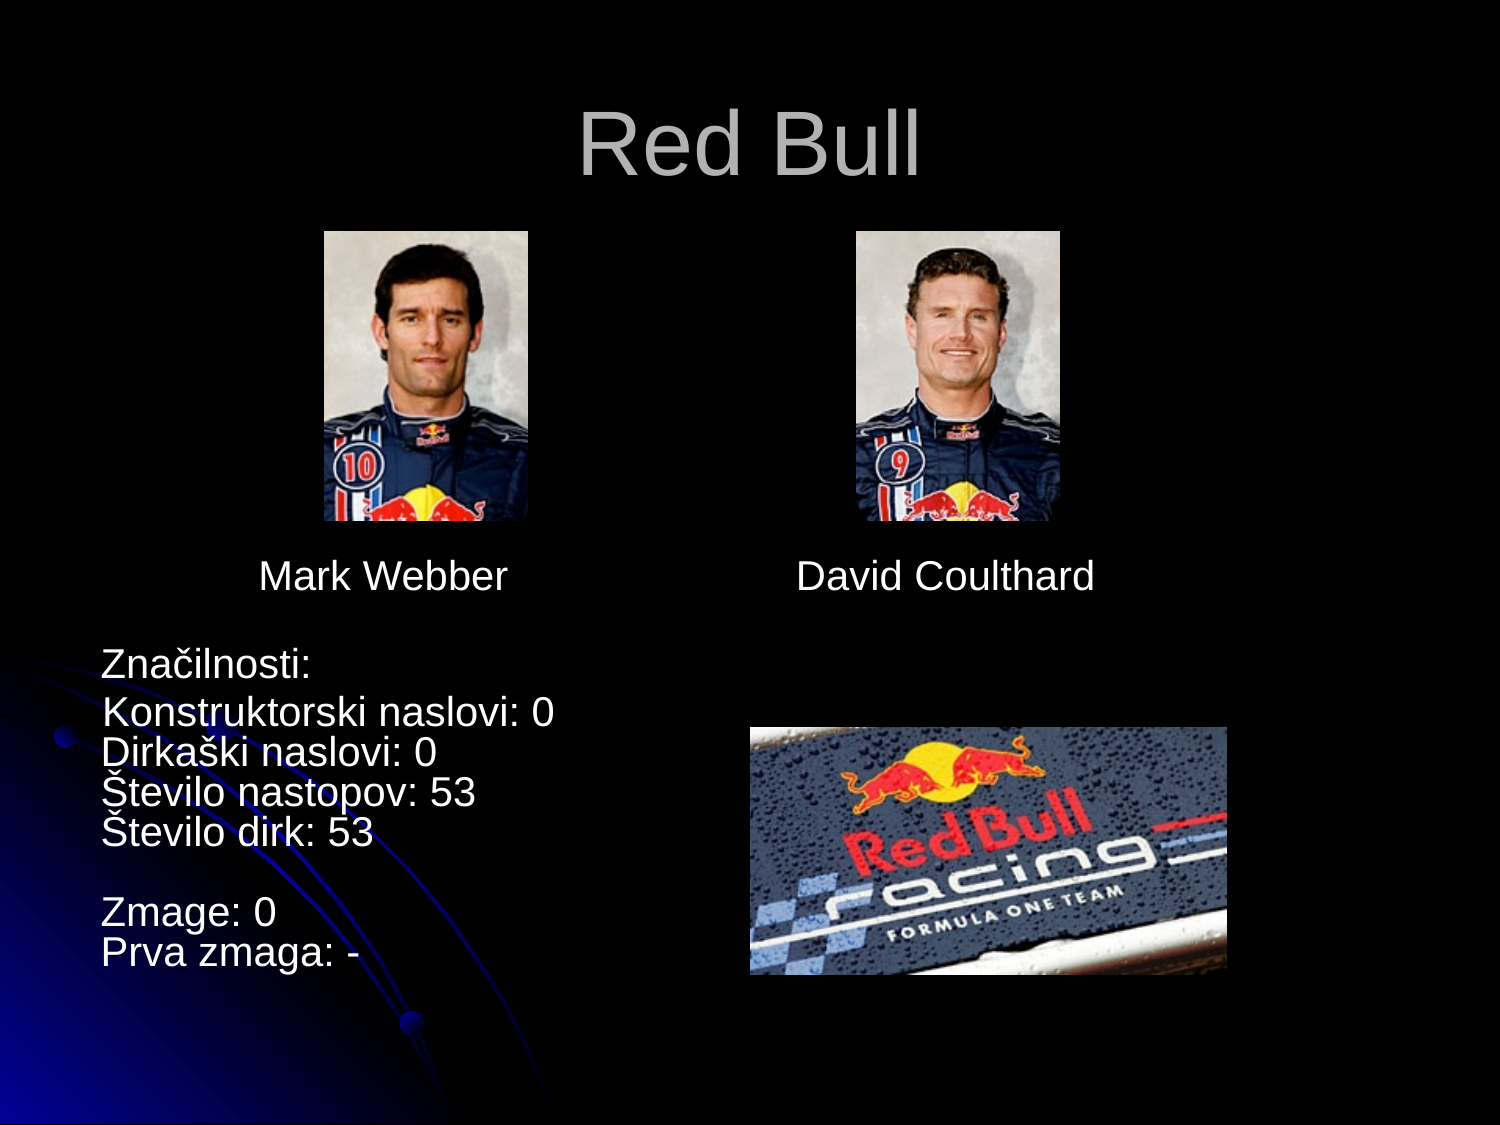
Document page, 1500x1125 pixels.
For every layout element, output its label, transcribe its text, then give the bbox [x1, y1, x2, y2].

list Mark Webber David Coulthard Značilnosti: Konstruktorski naslovi: 0 Dirkaški naslovi: 0 Število nastopov: 53 Število dirk: 53 Zmage: 0 Prva zmaga: - [29, 550, 1500, 870]
title Red Bull [75, 45, 1425, 233]
picture [750, 727, 1227, 975]
picture [324, 231, 528, 521]
picture [856, 231, 1060, 521]
